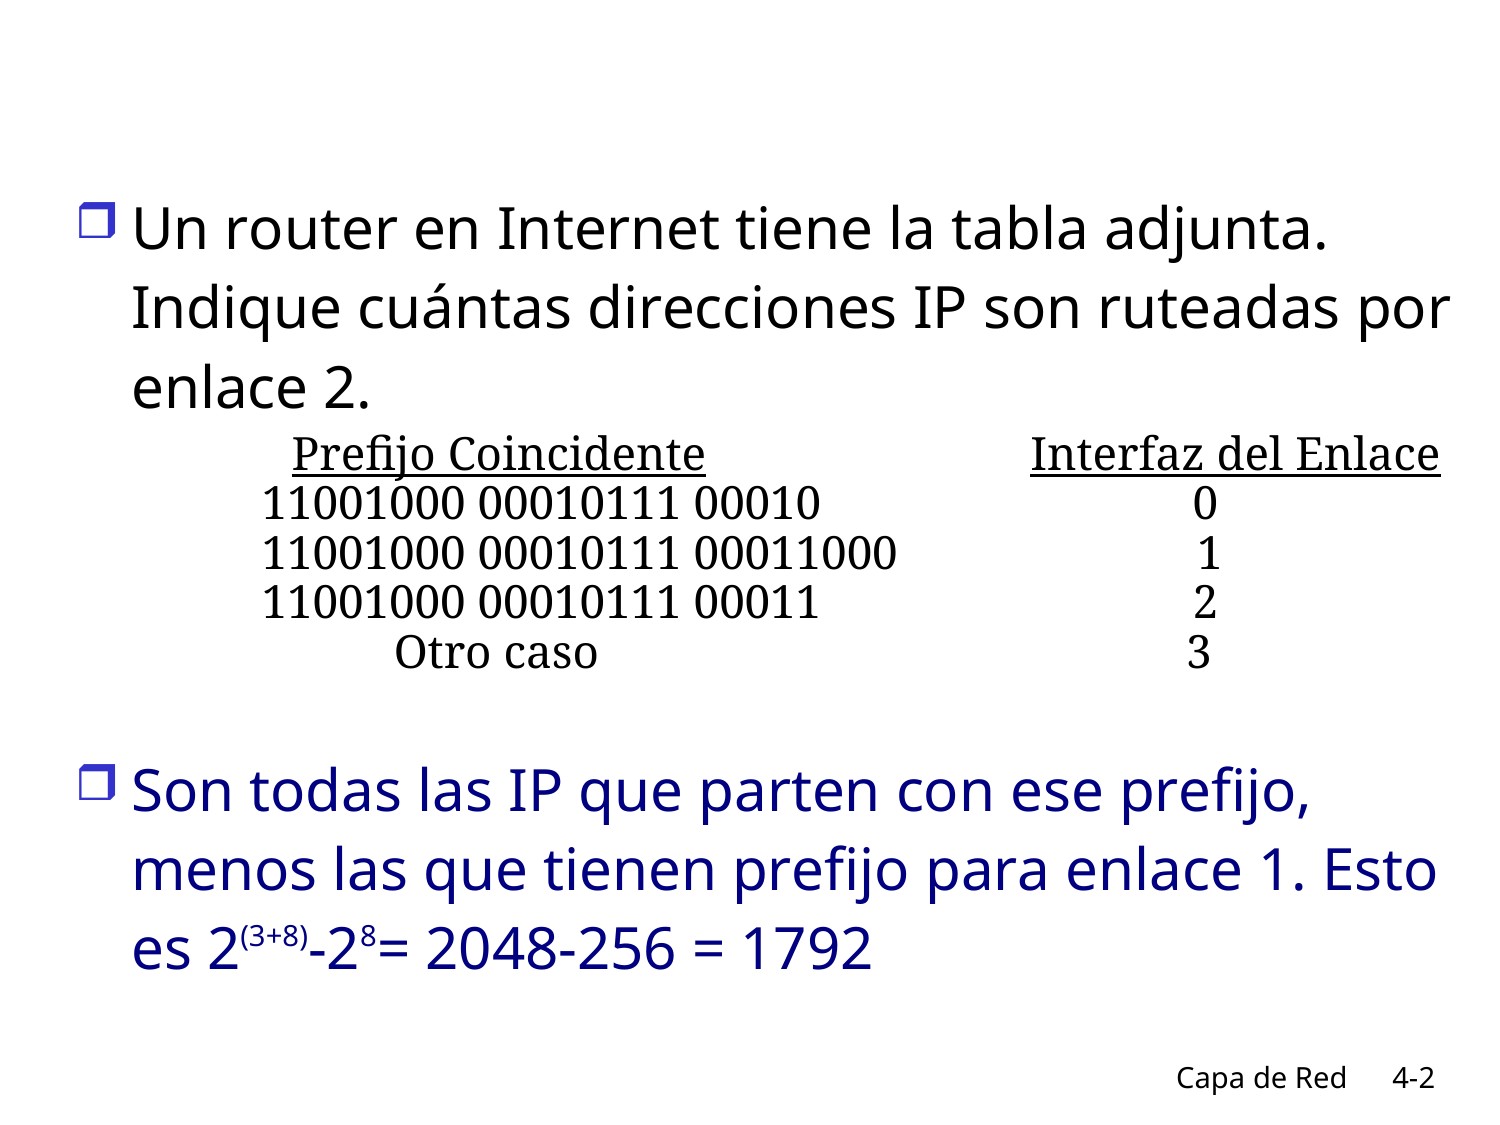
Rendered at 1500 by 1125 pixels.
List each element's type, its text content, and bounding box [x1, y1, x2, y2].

list Un router en Internet tiene la tabla adjunta. Indique cuántas direcciones IP son ruteadas por enlace 2. [75, 187, 1463, 589]
list Son todas las IP que parten con ese prefijo, menos las que tienen prefijo para enlace 1. Esto es 2(3+8)-28= 2048-256 = 1792 [75, 748, 1463, 1028]
text_box Prefijo Coincidente Interfaz del Enlace 11001000 00010111 00010 0 11001000 00010111 00011000 1 11001000 00010111 00011 2 Otro caso 3 [246, 423, 1456, 686]
